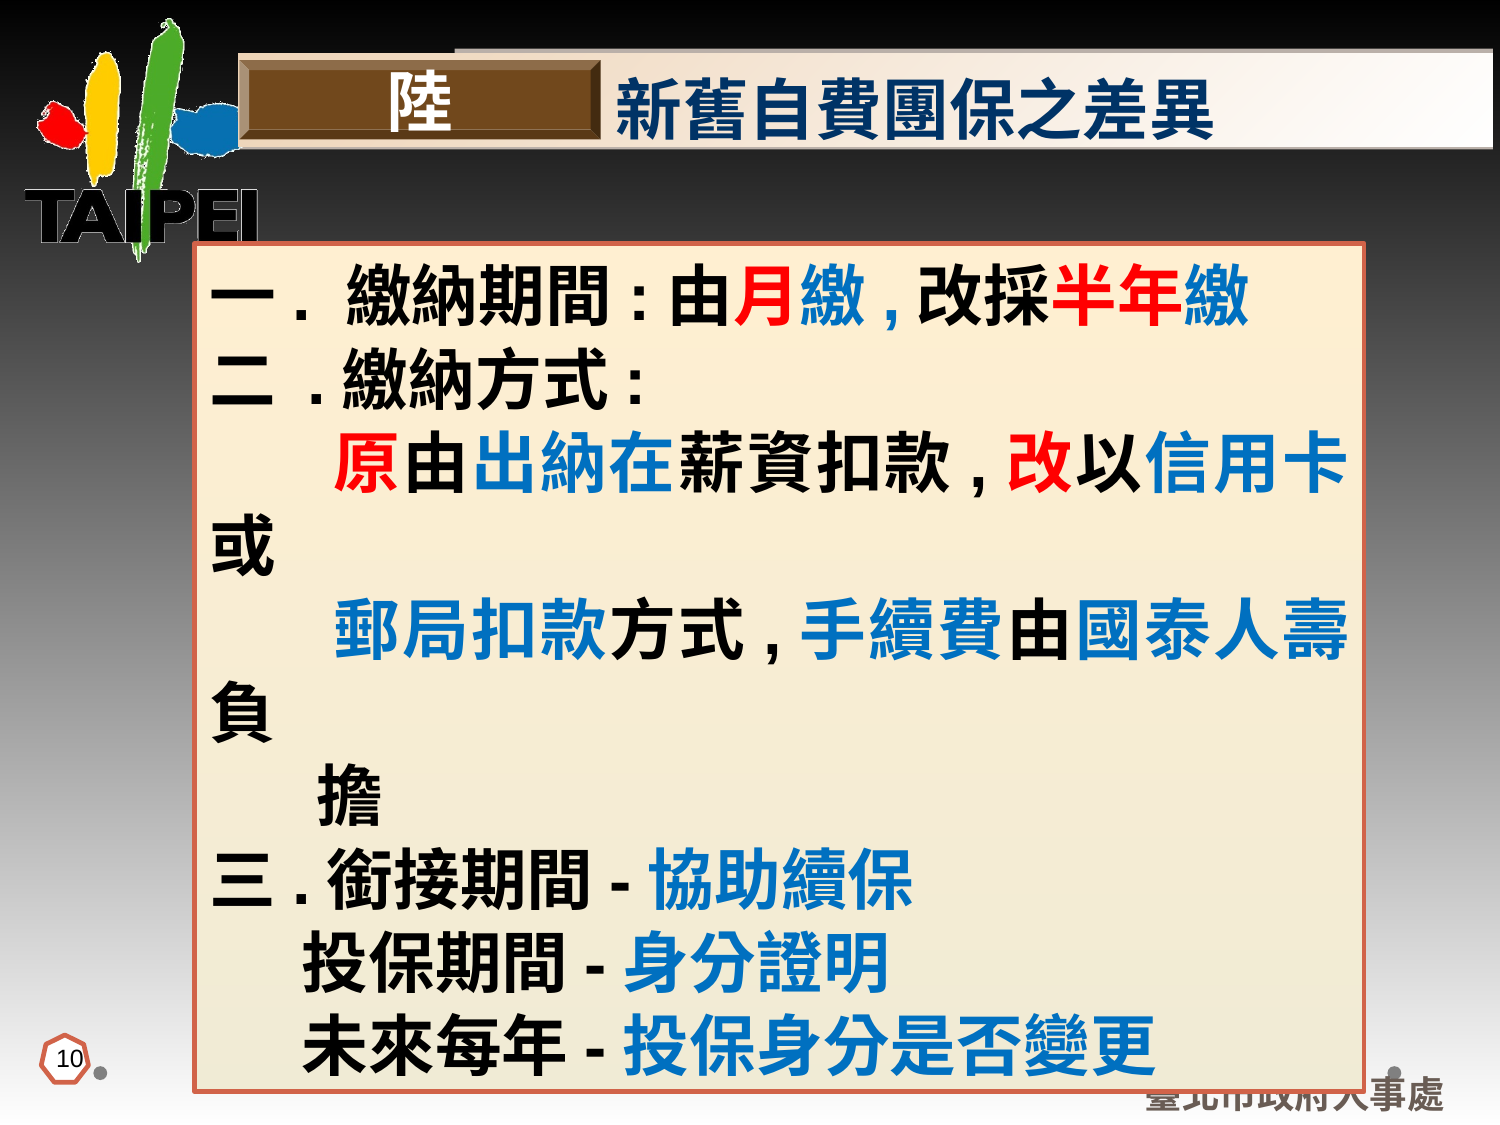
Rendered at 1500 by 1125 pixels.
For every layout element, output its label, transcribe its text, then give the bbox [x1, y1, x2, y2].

text_box [1293, 53, 1493, 147]
text_box [238, 53, 600, 147]
text_box 臺北市政府人事處 [1129, 1012, 1460, 1124]
text_box 一. 繳納期間:由月繳,改採半年繳 二 .繳納方式: 原由出納在薪資扣款,改以信用卡或 郵局扣款方式,手續費由國泰人壽負 擔 三.銜接期間-協助續保 投保期間-身分證明 未來每年-投保身分是否變更 [194, 243, 1365, 1092]
picture [0, 7, 316, 275]
text_box 10 [41, 1035, 101, 1080]
text_box 陸 [250, 71, 426, 129]
text_box 新舊自費團保之差異 [600, 51, 1293, 165]
text_box 陸 [398, 71, 590, 129]
